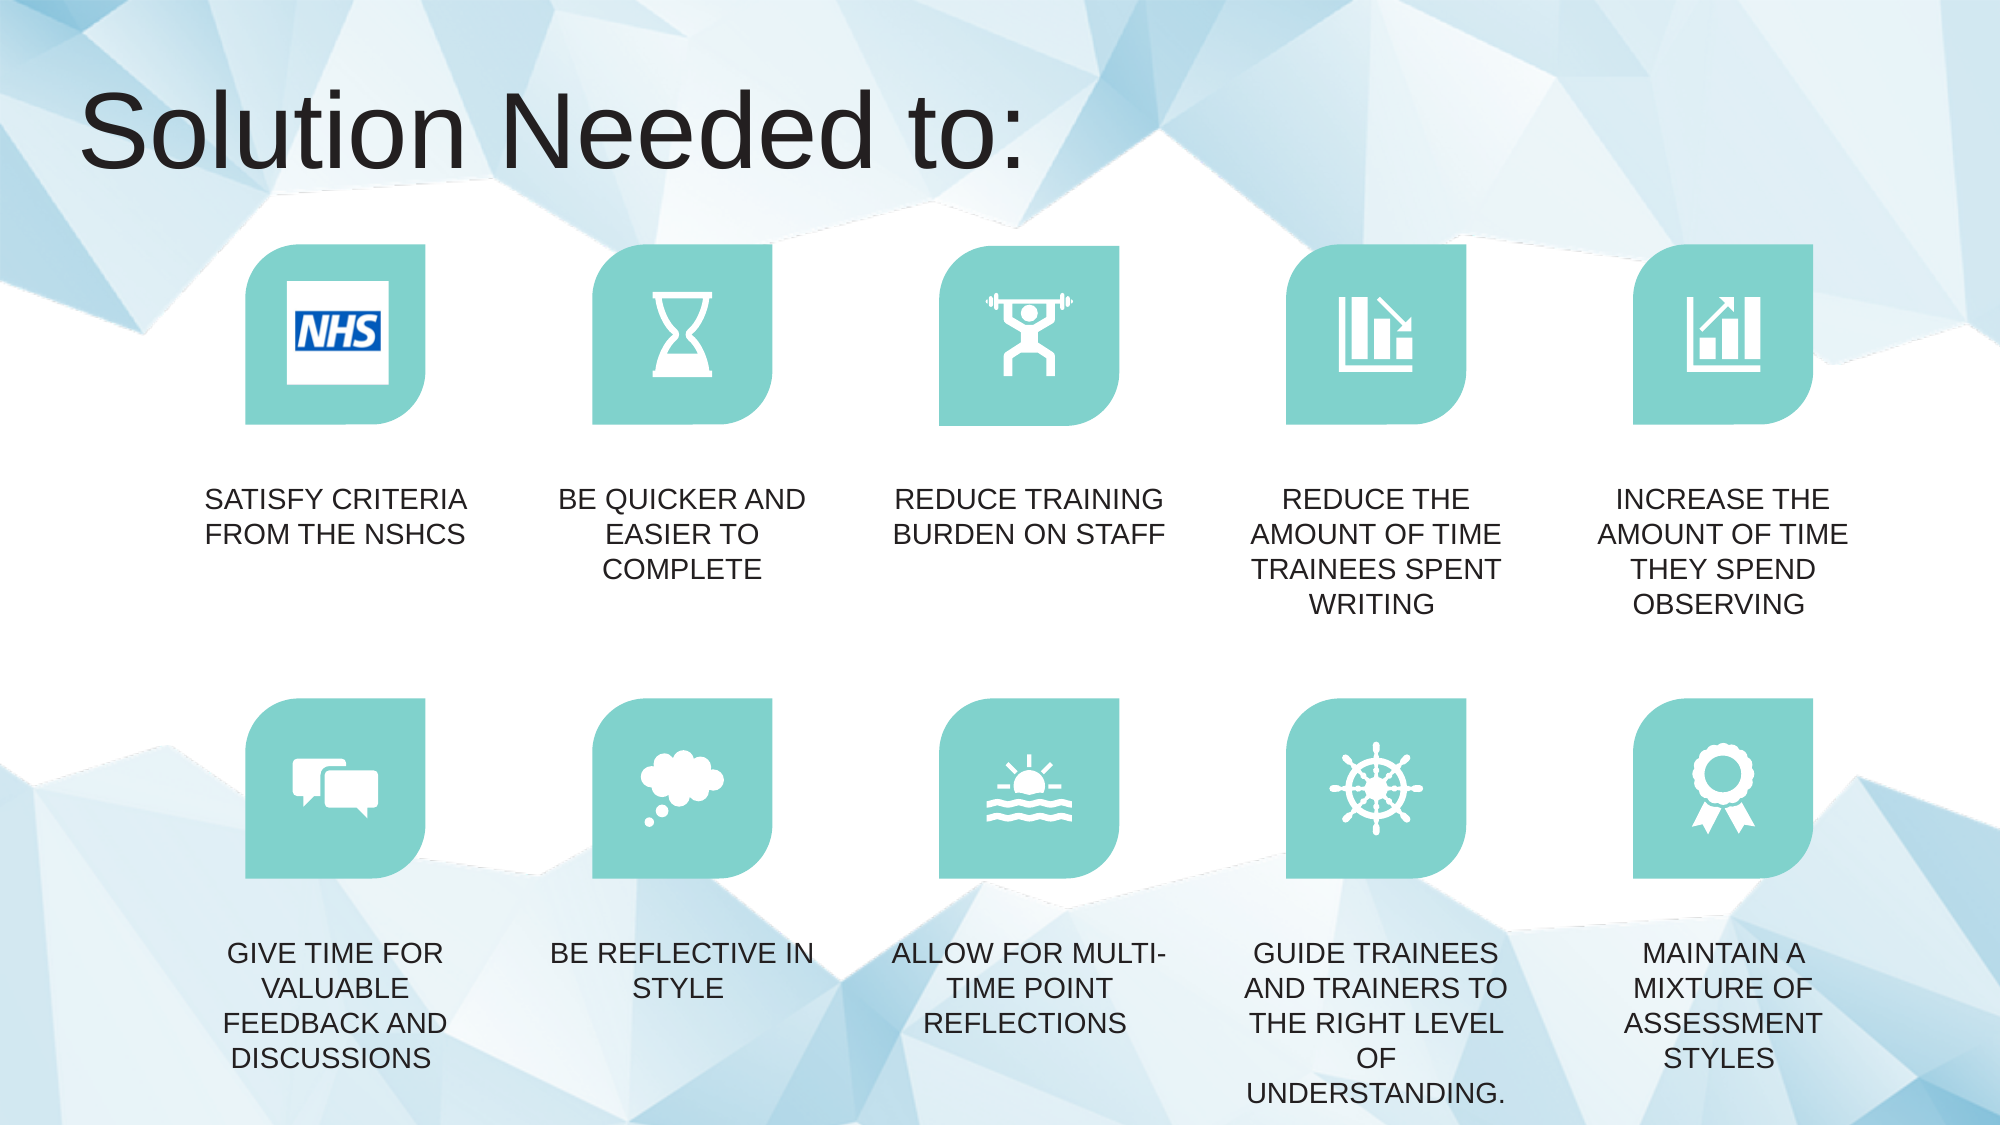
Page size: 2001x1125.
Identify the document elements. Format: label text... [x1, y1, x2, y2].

text_box [1633, 698, 1814, 879]
text_box Maintain a mixture of assessment styles [1575, 934, 1871, 1079]
text_box [939, 245, 1120, 426]
text_box Give time for valuable feedback and discussions [187, 934, 484, 1079]
text_box [245, 698, 426, 879]
text_box Allow for multi-time point reflections [881, 934, 1177, 1079]
picture [0, 0, 2000, 365]
text_box Increase the amount of time they spend Observing [1575, 480, 1871, 625]
text_box Satisfy criteria from the NSHCS [187, 480, 484, 625]
text_box Be reflective in style [534, 934, 831, 1079]
text_box [1286, 244, 1467, 425]
text_box [939, 698, 1120, 879]
text_box Reduce the amount of time trainees spent writing [1228, 480, 1524, 625]
text_box [245, 244, 426, 425]
text_box Be quicker and easier to complete [534, 480, 831, 625]
text_box Reduce training burden on staff [881, 480, 1177, 625]
text_box [592, 244, 773, 425]
text_box [592, 698, 773, 879]
text_box [1286, 698, 1467, 879]
text_box Guide trainees and trainers to the right level of understanding. [1228, 934, 1524, 1079]
title Solution Needed to: [62, 40, 1788, 227]
picture [0, 745, 2000, 1125]
text_box [1633, 244, 1814, 425]
